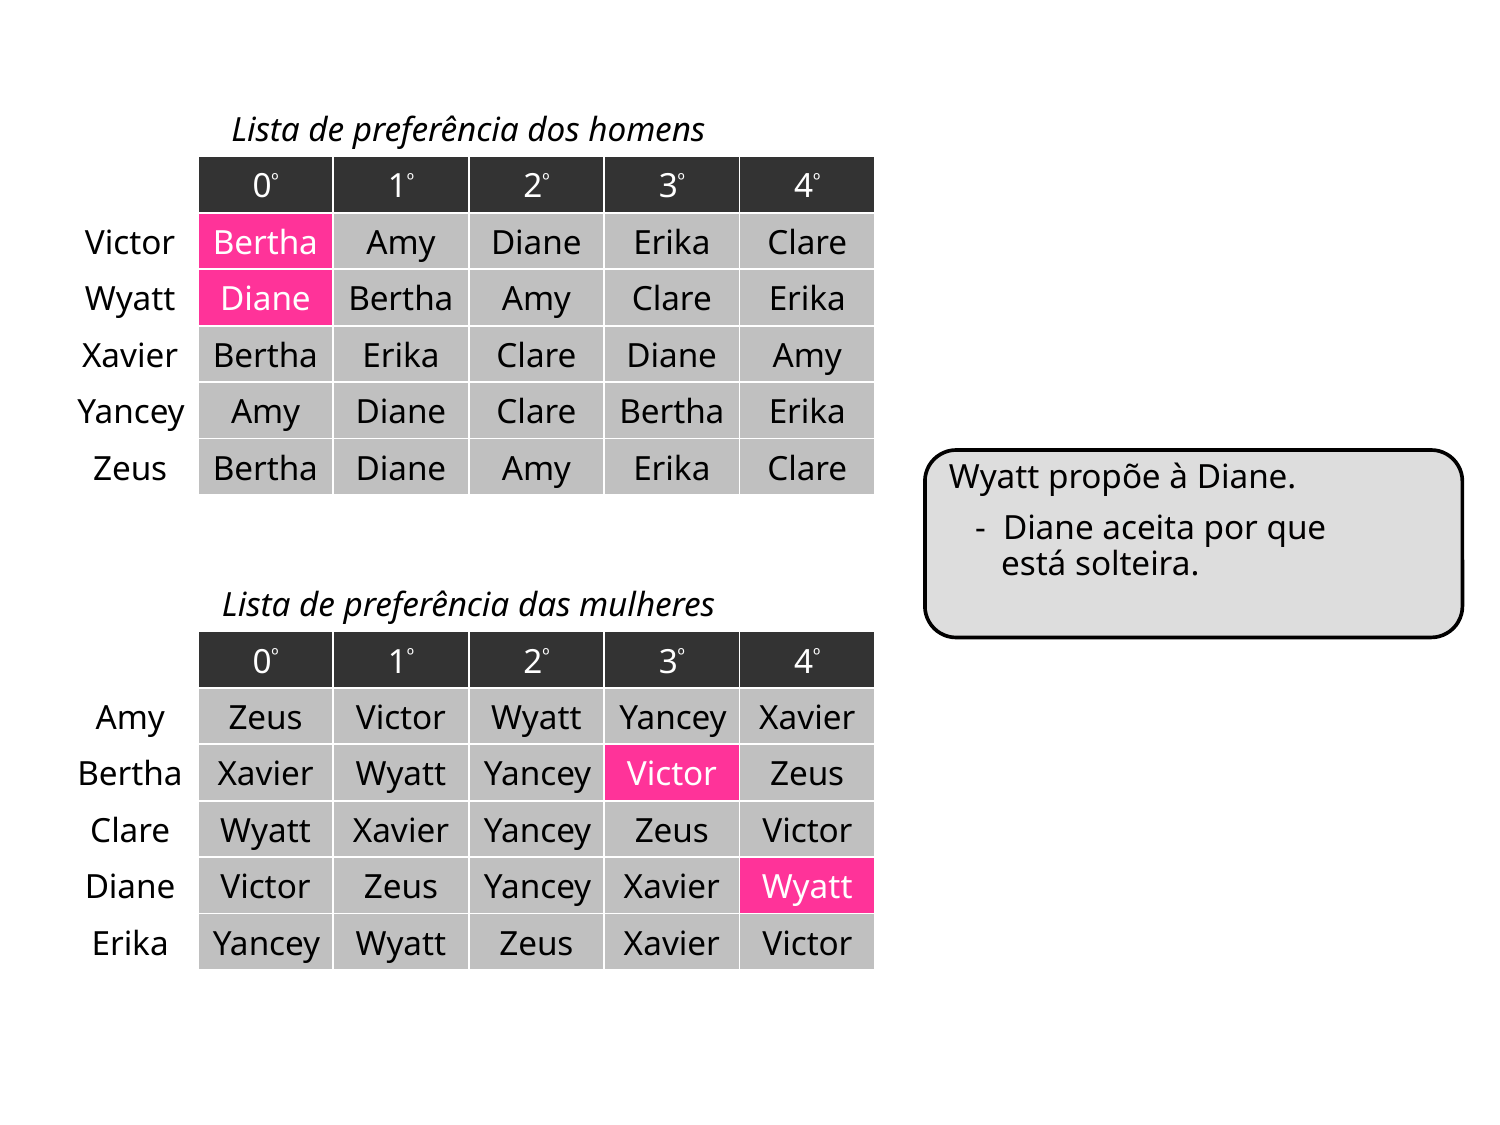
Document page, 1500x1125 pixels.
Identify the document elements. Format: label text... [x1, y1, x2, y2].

text_box Wyatt [739, 857, 875, 914]
text_box Diane [197, 269, 334, 326]
text_box Victor [604, 744, 740, 801]
text_box Wyatt propõe à Diane. - Diane aceita por que está solteira. [924, 450, 1463, 638]
text_box Bertha [197, 212, 334, 269]
